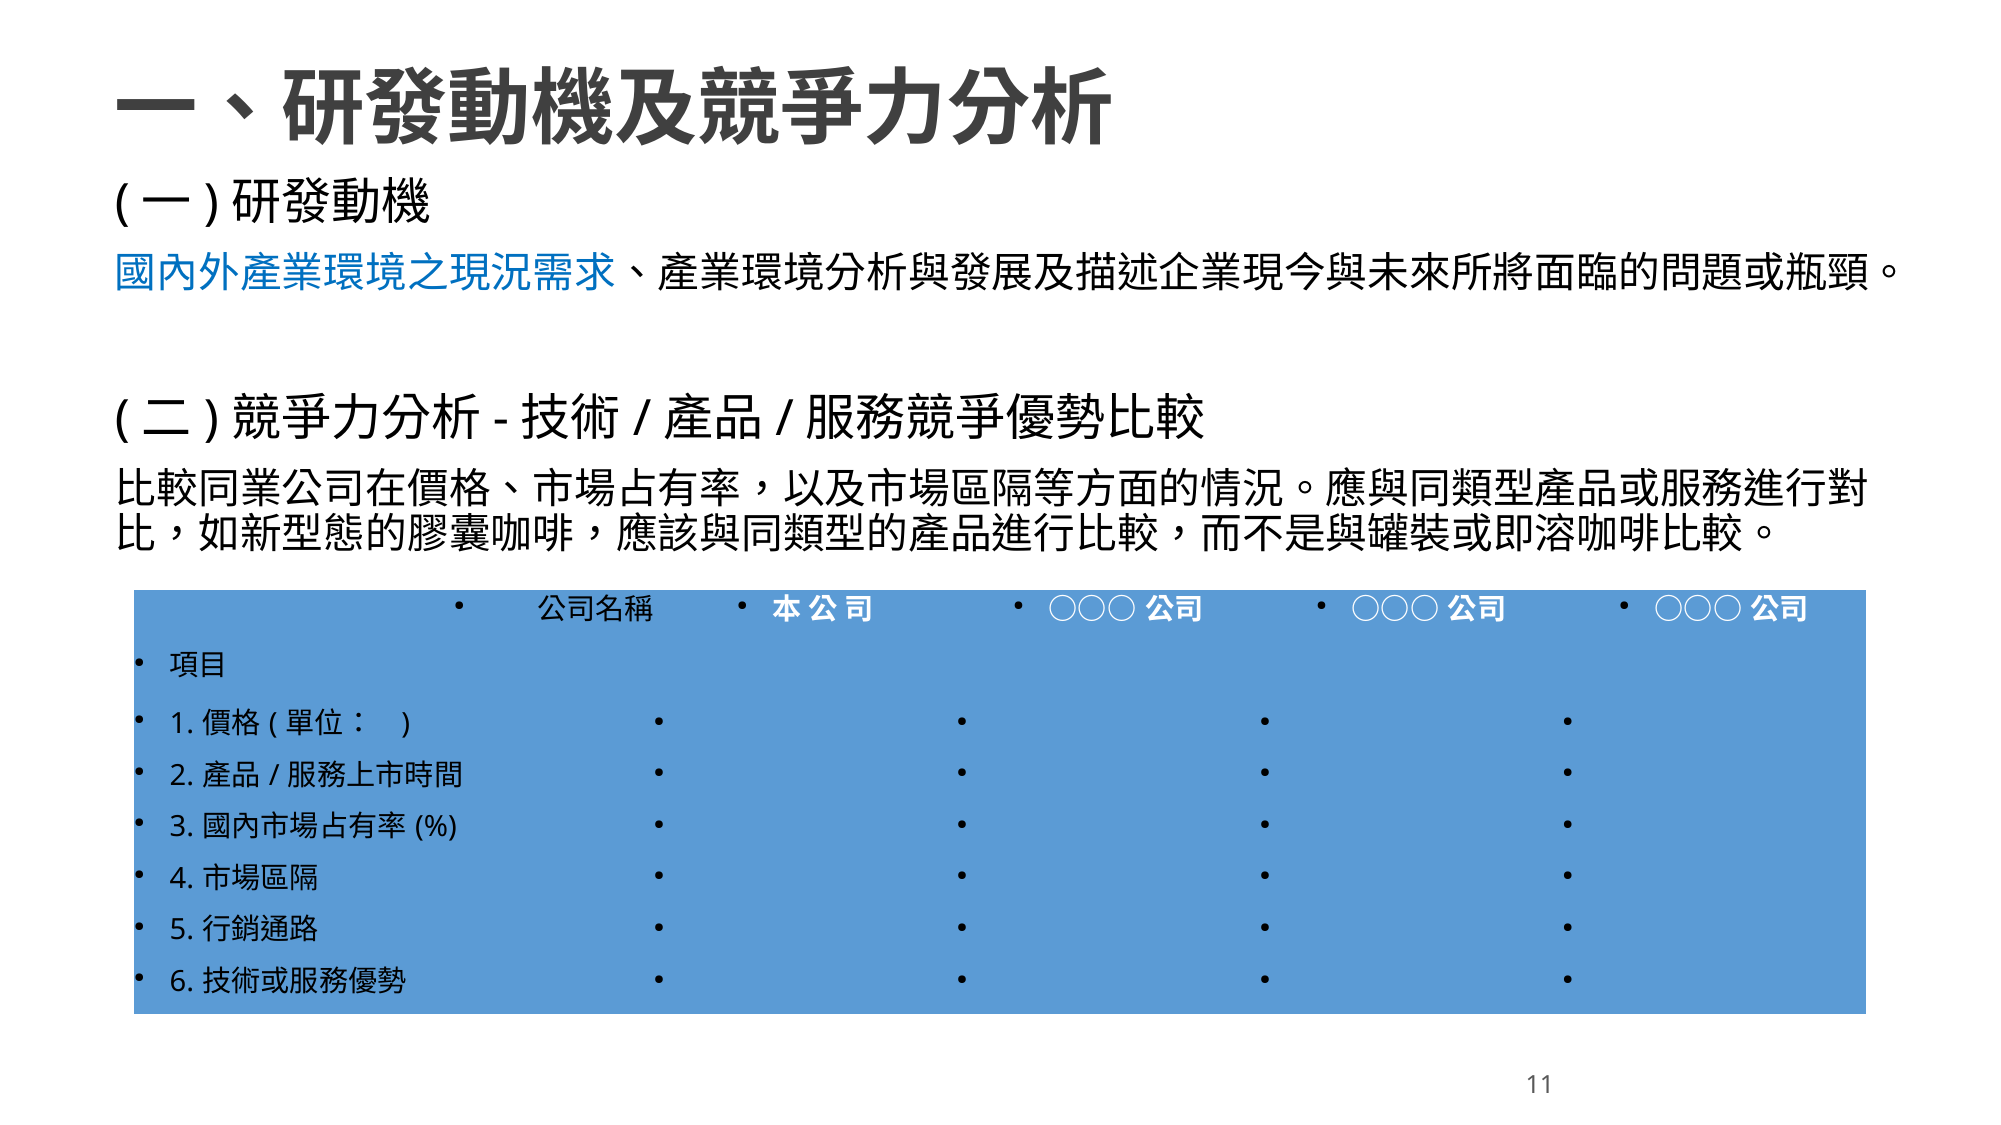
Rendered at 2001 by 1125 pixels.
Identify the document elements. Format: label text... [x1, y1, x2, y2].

title 一、研發動機及競爭力分析 [99, 56, 1900, 166]
table_cell [1563, 756, 1866, 808]
table_cell [1563, 911, 1866, 962]
table_cell [1563, 808, 1866, 859]
table_cell [1260, 859, 1563, 911]
table_header ○○○公司 [957, 590, 1260, 704]
table_cell [957, 808, 1260, 859]
table_cell [1260, 756, 1563, 808]
table_cell [1260, 704, 1563, 756]
table_cell [1260, 808, 1563, 859]
table_cell 5.行銷通路 [134, 911, 654, 962]
table_cell [957, 756, 1260, 808]
table_cell [1563, 962, 1866, 1014]
table_cell [654, 962, 957, 1014]
table_cell 6.技術或服務優勢 [134, 962, 654, 1014]
table_cell [654, 859, 957, 911]
table_cell [957, 859, 1260, 911]
table_cell [1260, 911, 1563, 962]
table_cell 1.價格(單位： ) [134, 704, 654, 756]
table_header ○○○公司 [1563, 590, 1866, 704]
text_box 11 [1510, 1061, 1961, 1097]
table_cell [1260, 962, 1563, 1014]
table_cell [1563, 859, 1866, 911]
table_cell [654, 704, 957, 756]
text_box (一)研發動機 國內外產業環境之現況需求、產業環境分析與發展及描述企業現今與未來所將面臨的問題或瓶頸。 (二)競爭力分析-技術/產品/服務競爭優勢比較 比較同業公司在價格、市場占有率，以及市場區隔等方面的情況。應與同類型產品或服務進行對比，如新型態的膠囊咖啡，應該與同類型的產品進行比較，而不是與罐裝或即溶咖啡比較。 [99, 169, 1900, 967]
table_cell [654, 911, 957, 962]
table_header 公司名稱 項目 [134, 590, 654, 704]
table_header 本 公 司 [654, 590, 957, 704]
table_header ○○○公司 [1260, 590, 1563, 704]
table_cell [654, 808, 957, 859]
table_cell 3.國內市場占有率(%) [134, 808, 654, 859]
table_cell 4.市場區隔 [134, 859, 654, 911]
table_cell [957, 962, 1260, 1014]
table_cell [654, 756, 957, 808]
table_cell 2.產品/服務上市時間 [134, 756, 654, 808]
table_cell [957, 704, 1260, 756]
table_cell [1563, 704, 1866, 756]
table_cell [957, 911, 1260, 962]
